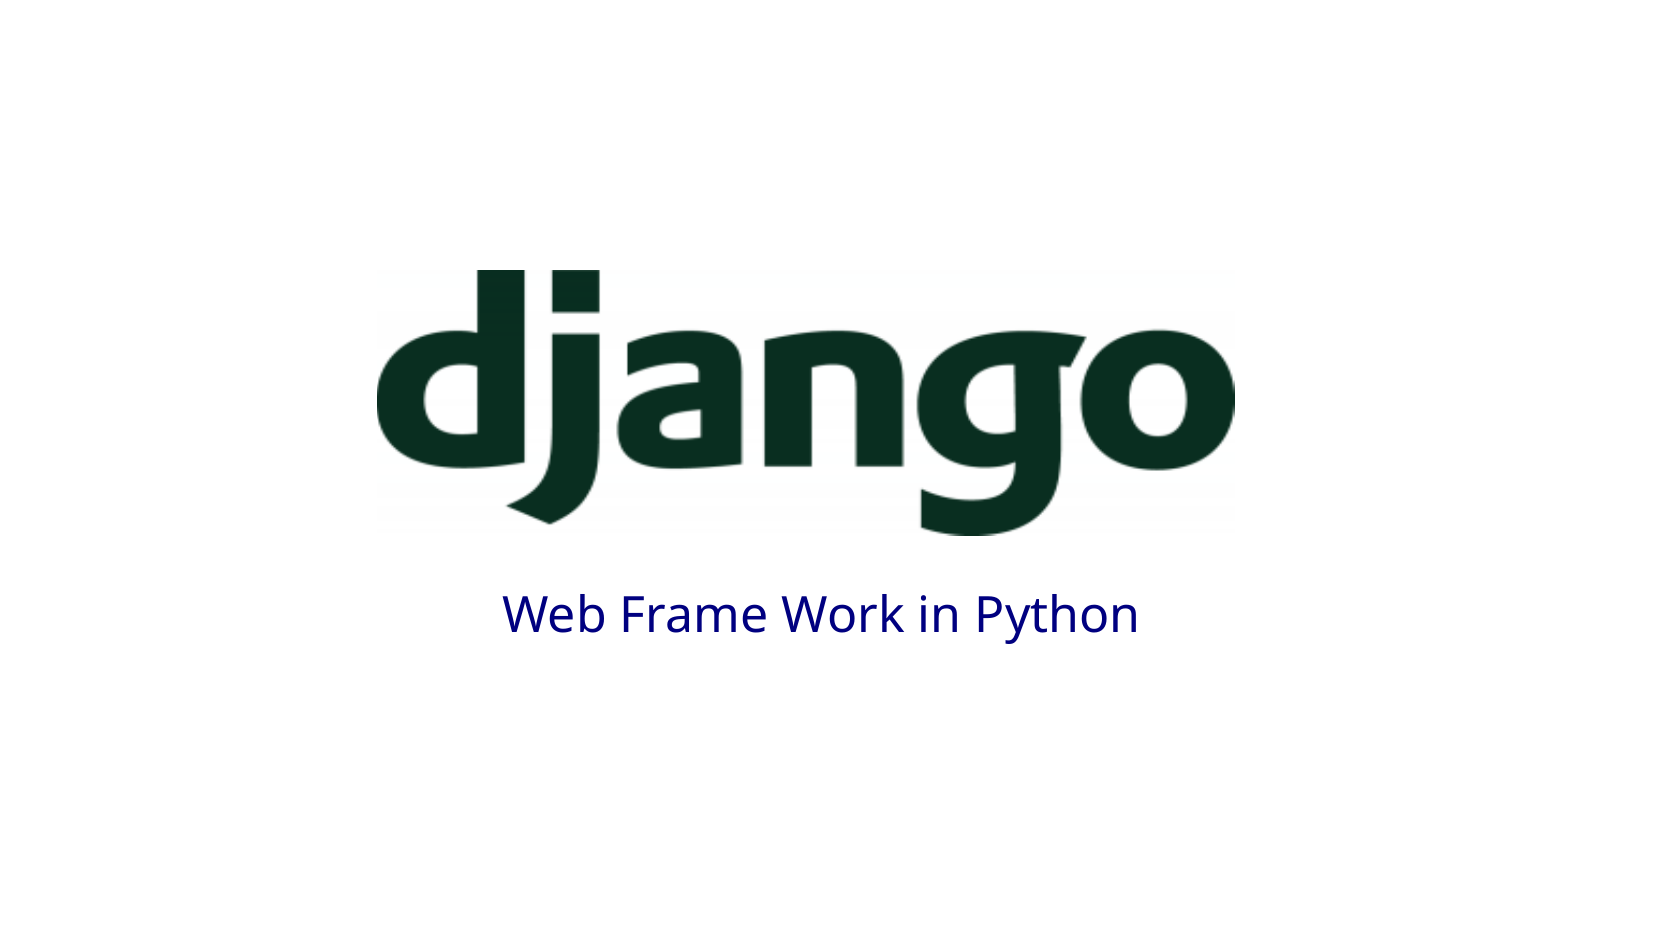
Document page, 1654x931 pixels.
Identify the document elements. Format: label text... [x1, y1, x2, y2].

picture [377, 270, 1235, 536]
text_box Web Frame Work in Python [383, 575, 1447, 636]
